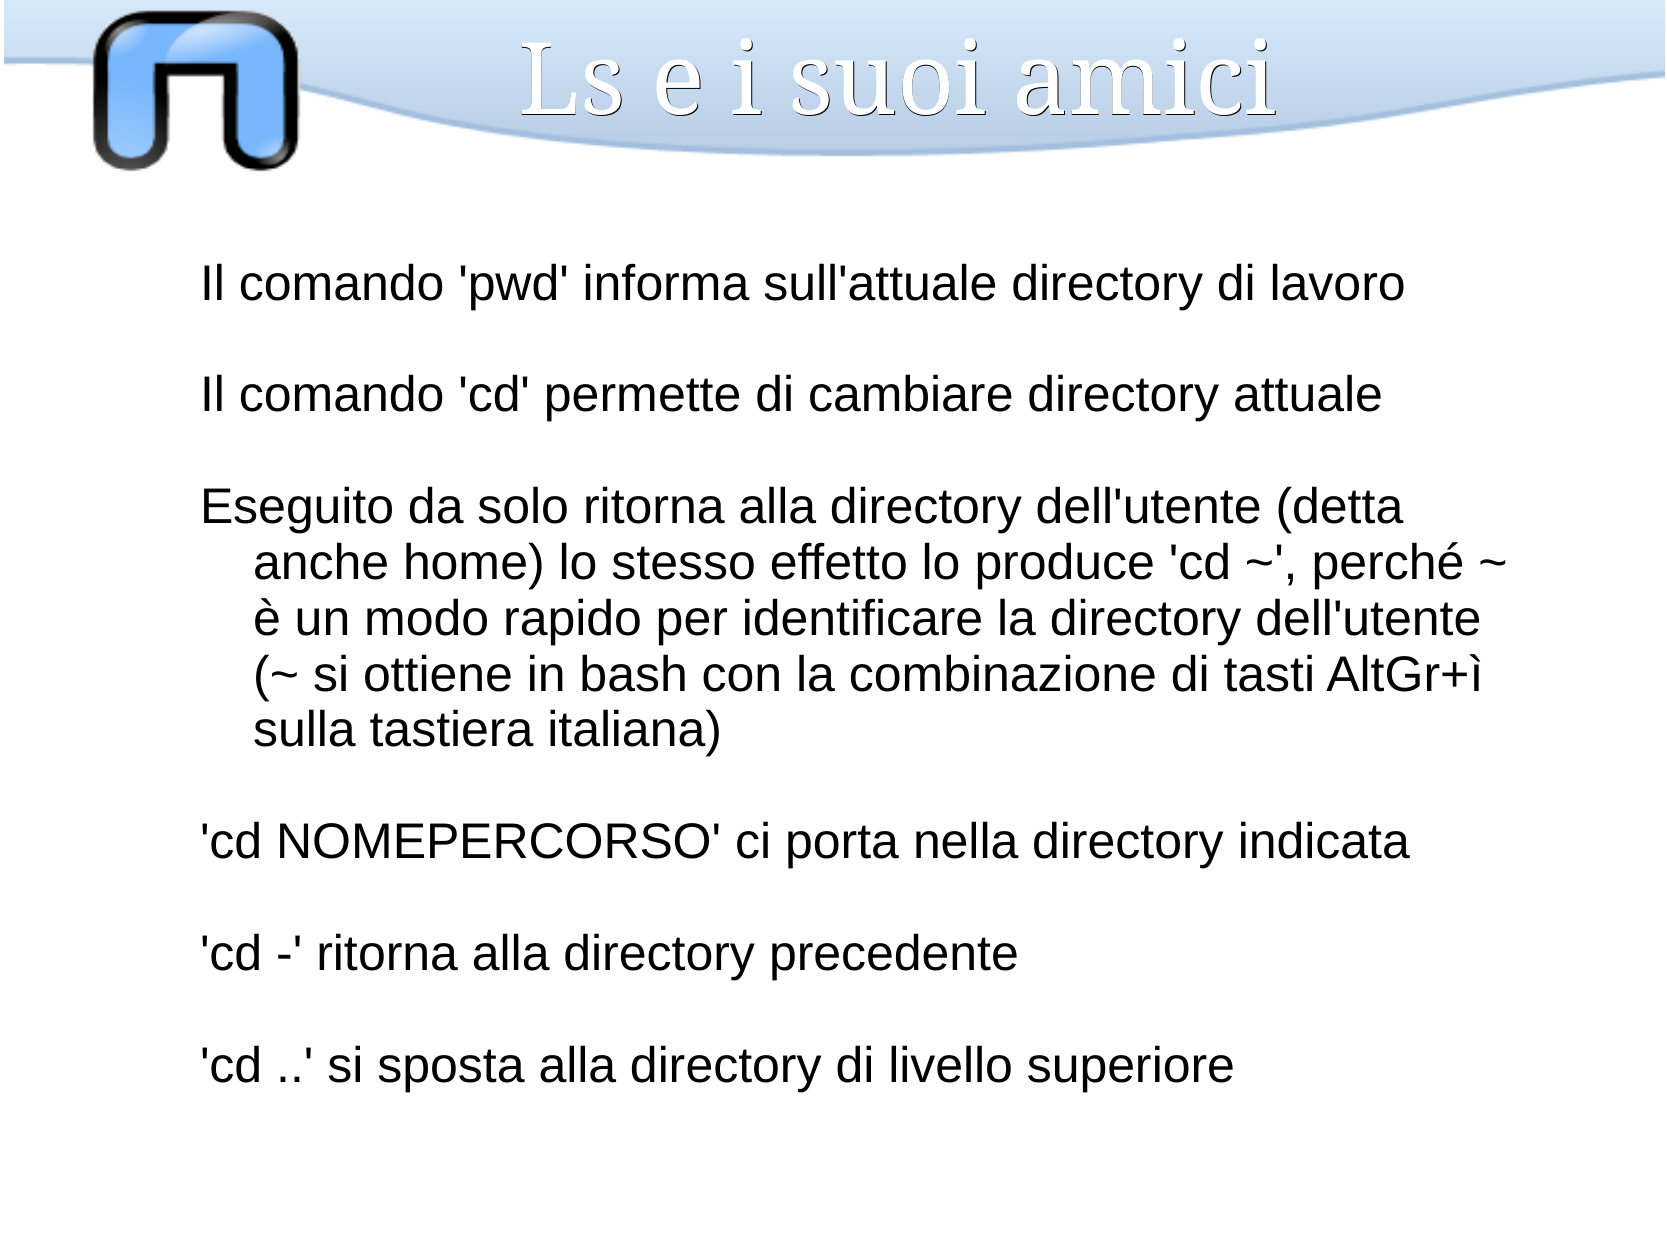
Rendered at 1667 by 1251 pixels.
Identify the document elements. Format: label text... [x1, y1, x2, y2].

picture [0, 0, 1667, 1251]
list Il comando 'pwd' informa sull'attuale directory di lavoro Il comando 'cd' permette di cambiare directory attuale Eseguito da solo ritorna alla directory dell'utente (detta anche home) lo stesso effetto lo produce 'cd ~', perché ~ è un modo rapido per identificare la directory dell'utente (~ si ottiene in bash con la combinazione di tasti AltGr+ì sulla tastiera italiana) 'cd NOMEPERCORSO' ci porta nella directory indicata 'cd -' ritorna alla directory precedente 'cd ..' si sposta alla directory di livello superiore [182, 254, 1524, 1094]
text_box Ls e i suoi amici [373, 0, 1497, 159]
